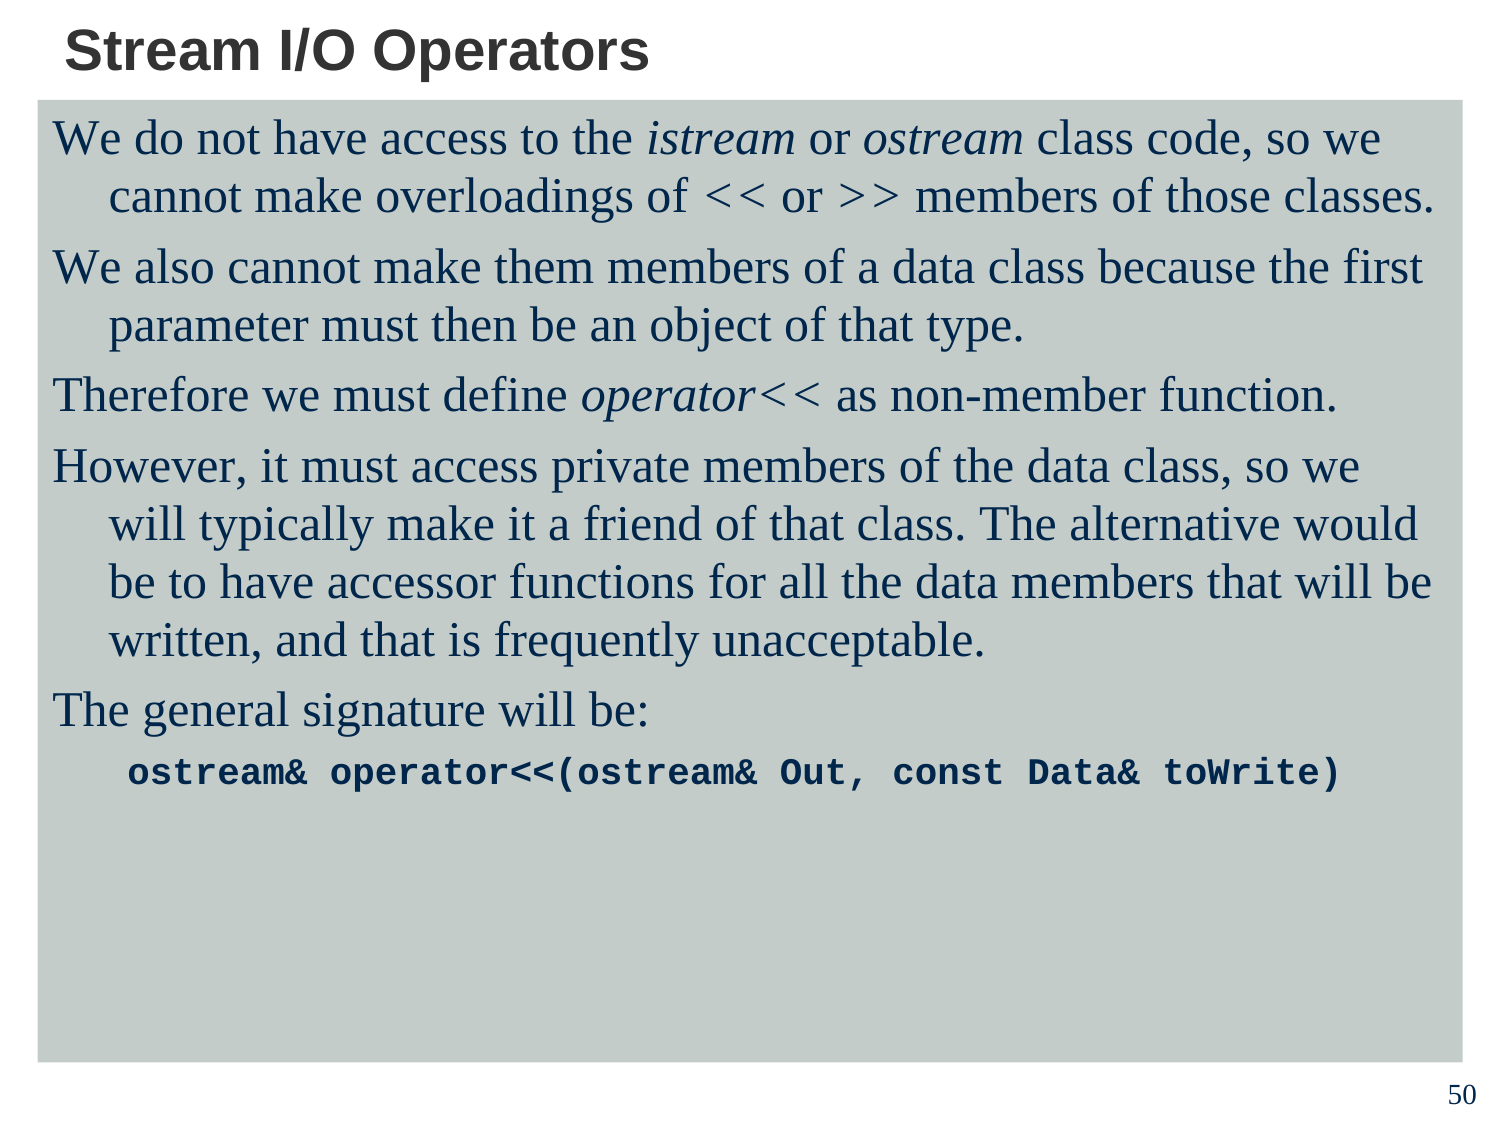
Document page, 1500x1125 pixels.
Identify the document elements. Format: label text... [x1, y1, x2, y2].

title Stream I/O Operators [49, 0, 1450, 91]
list We do not have access to the istream or ostream class code, so we cannot make overloadings of << or >> members of those classes. We also cannot make them members of a data class because the first parameter must then be an object of that type. Therefore we must define operator<< as non-member function. However, it must access private members of the data class, so we will typically make it a friend of that class. The alternative would be to have accessor functions for all the data members that will be written, and that is frequently unacceptable. The general signature will be: ostream& operator<<(ostream& Out, const Data& toWrite) [37, 99, 1463, 1063]
